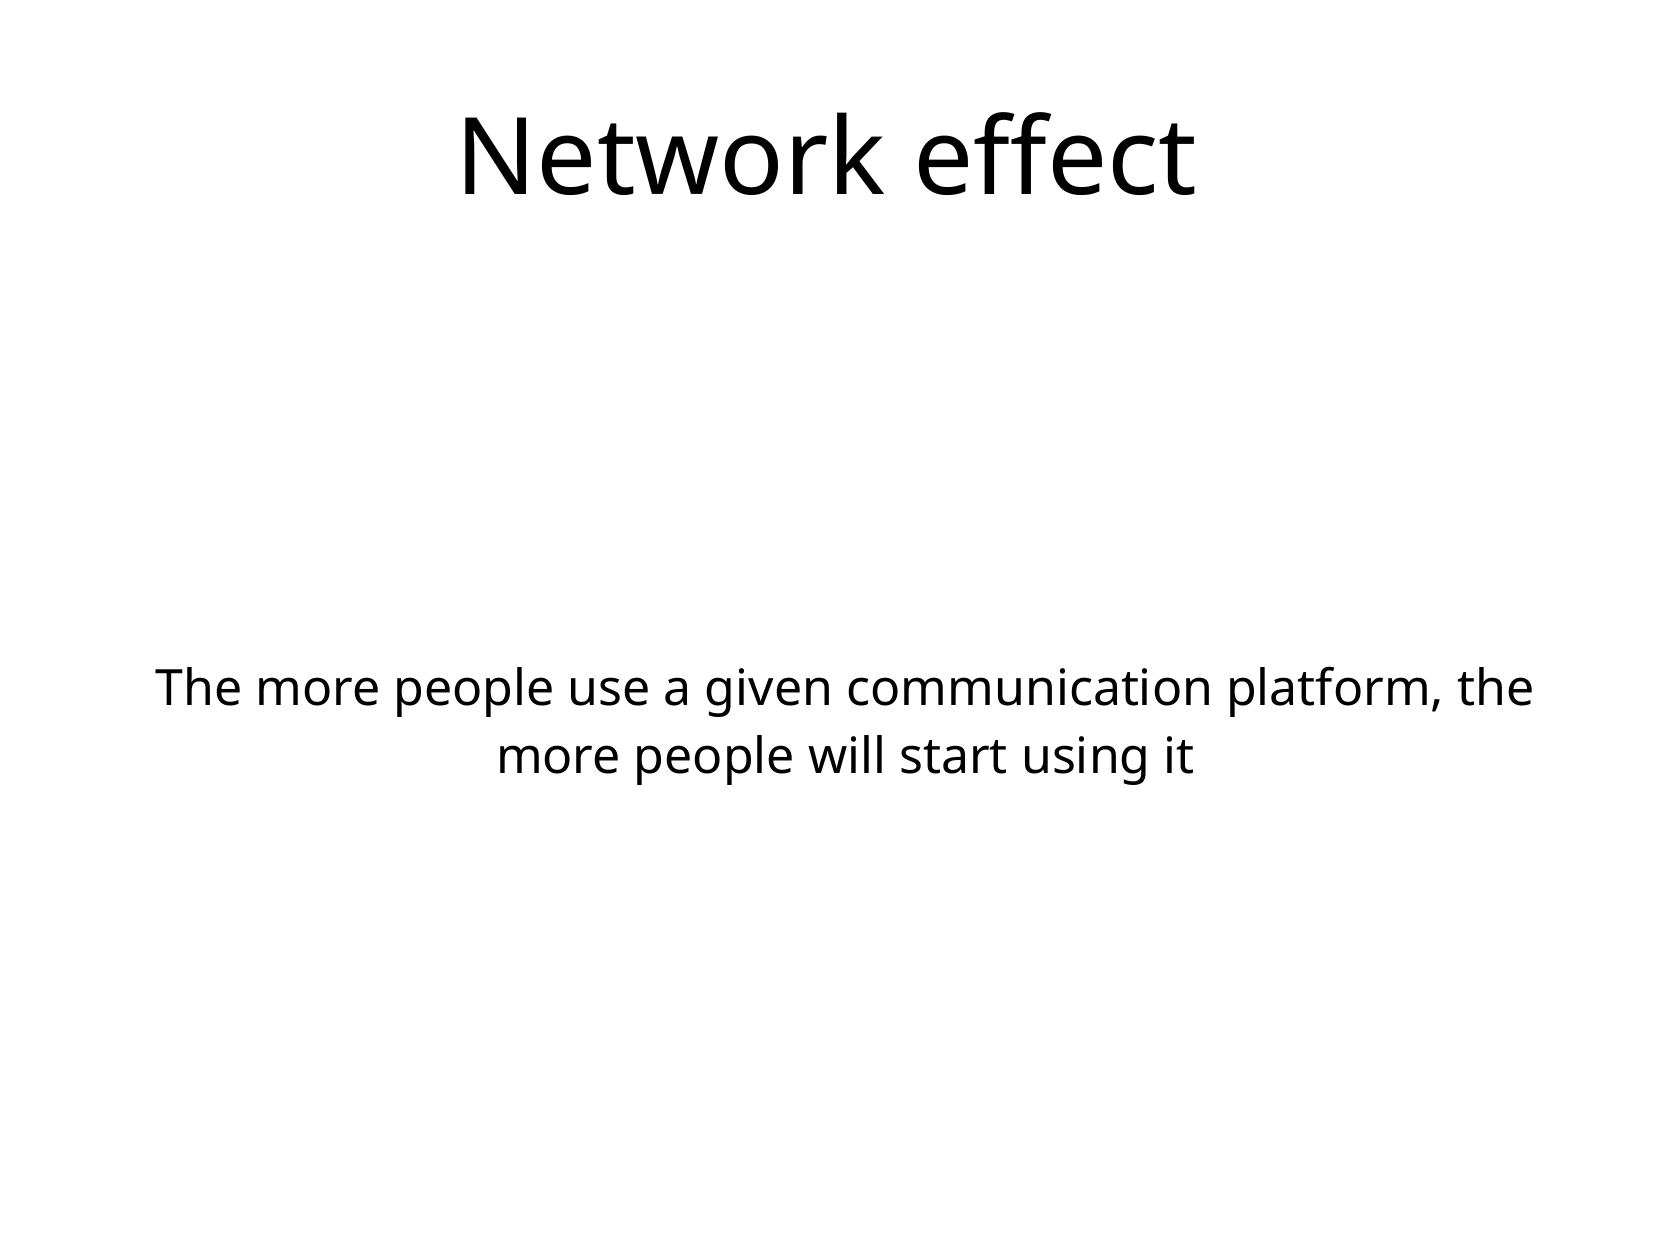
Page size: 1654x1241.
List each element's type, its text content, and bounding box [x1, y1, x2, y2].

title Network effect [82, 49, 1571, 257]
list The more people use a given communication platform, the more people will start using it [82, 290, 1538, 1010]
